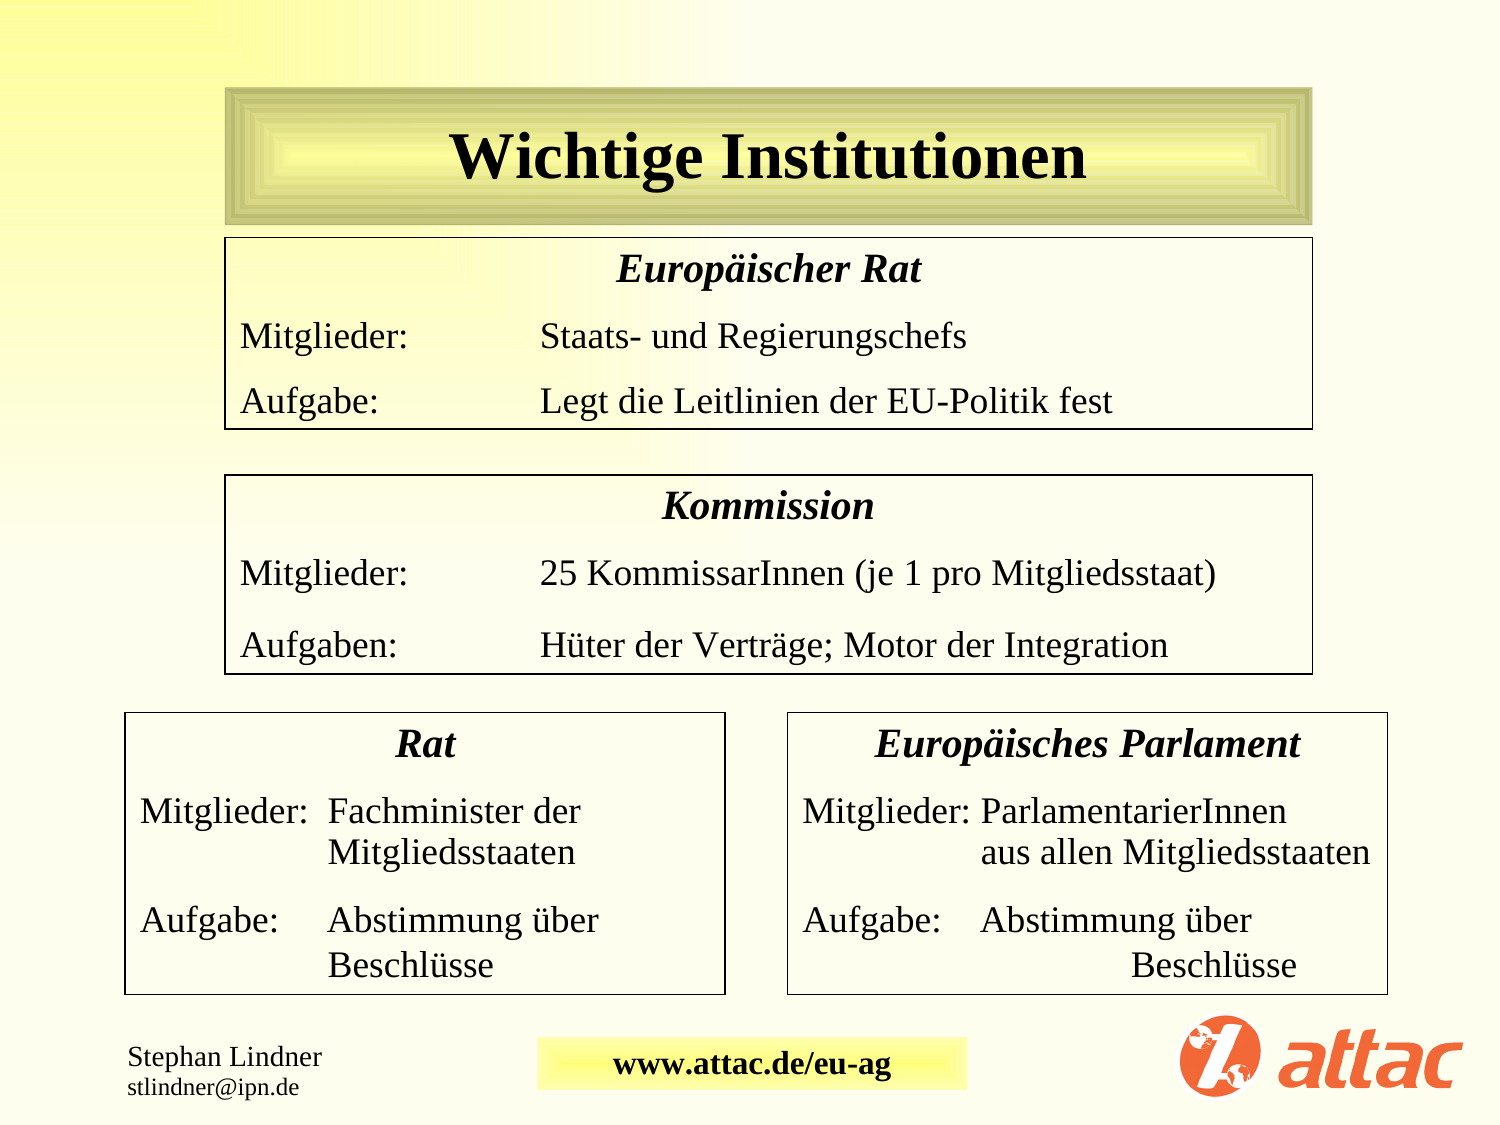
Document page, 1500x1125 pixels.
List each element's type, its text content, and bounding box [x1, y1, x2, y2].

text_box Europäisches Parlament Mitglieder: ParlamentarierInnen aus allen Mitgliedsstaaten Aufgabe: Abstimmung über Beschlüsse [787, 712, 1388, 995]
text_box Kommission Mitglieder: 25 KommissarInnen (je 1 pro Mitgliedsstaat) Aufgaben: Hüter der Verträge; Motor der Integration [224, 474, 1313, 674]
text_box Europäischer Rat Mitglieder: Staats- und Regierungschefs Aufgabe: Legt die Leitlinien der EU-Politik fest [224, 237, 1313, 429]
text_box Rat Mitglieder: Fachminister der Mitgliedsstaaten Aufgabe: Abstimmung über Beschlüsse [125, 712, 726, 995]
text_box Stephan Lindner stlindner@ipn.de [112, 1032, 338, 1109]
picture [1175, 1012, 1463, 1101]
title Wichtige Institutionen [224, 87, 1313, 226]
text_box www.attac.de/eu-ag [537, 1037, 968, 1090]
